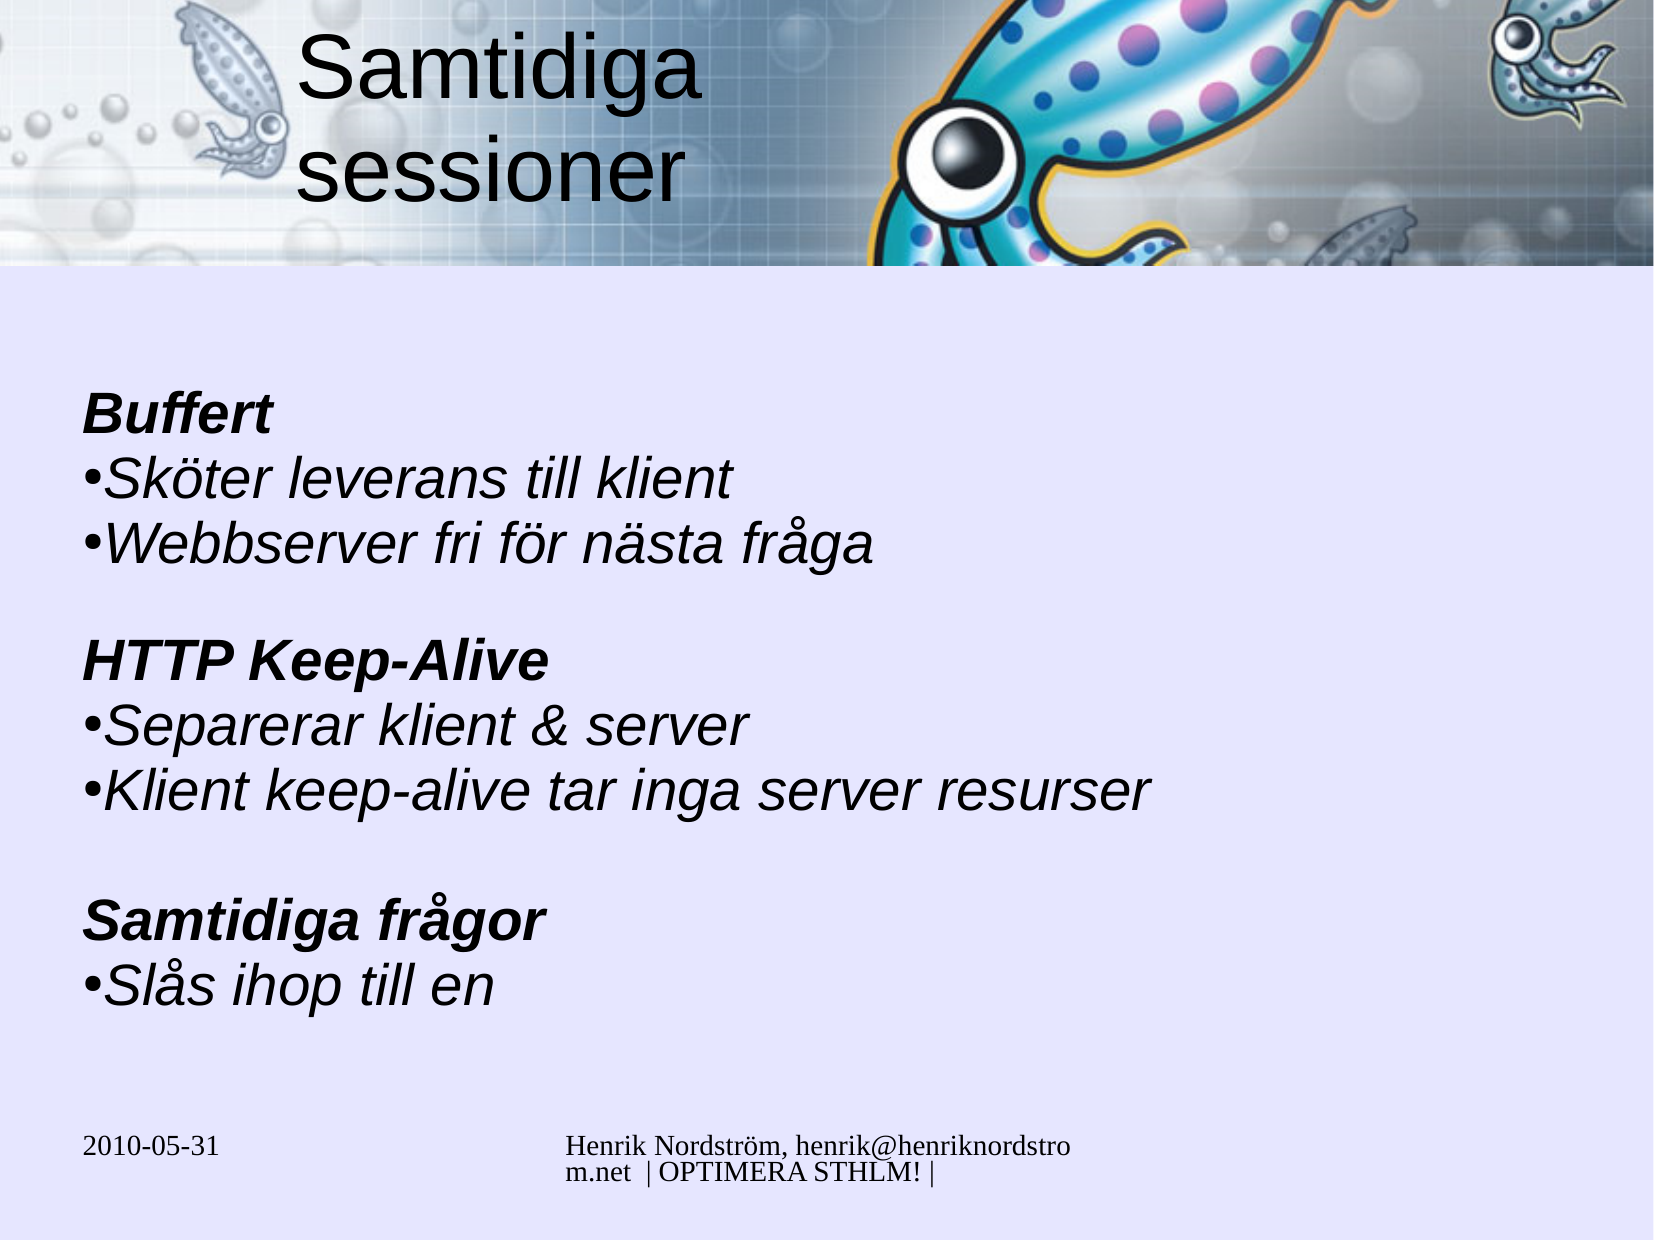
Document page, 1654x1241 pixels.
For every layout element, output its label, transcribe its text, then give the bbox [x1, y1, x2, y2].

picture [0, 0, 1654, 266]
title Samtidiga sessioner [295, 15, 1536, 221]
text_box Buffert Sköter leverans till klient Webbserver fri för nästa fråga HTTP Keep-Alive Separerar klient & server Klient keep-alive tar inga server resurser Samtidiga frågor Slås ihop till en [82, 67, 1571, 1127]
